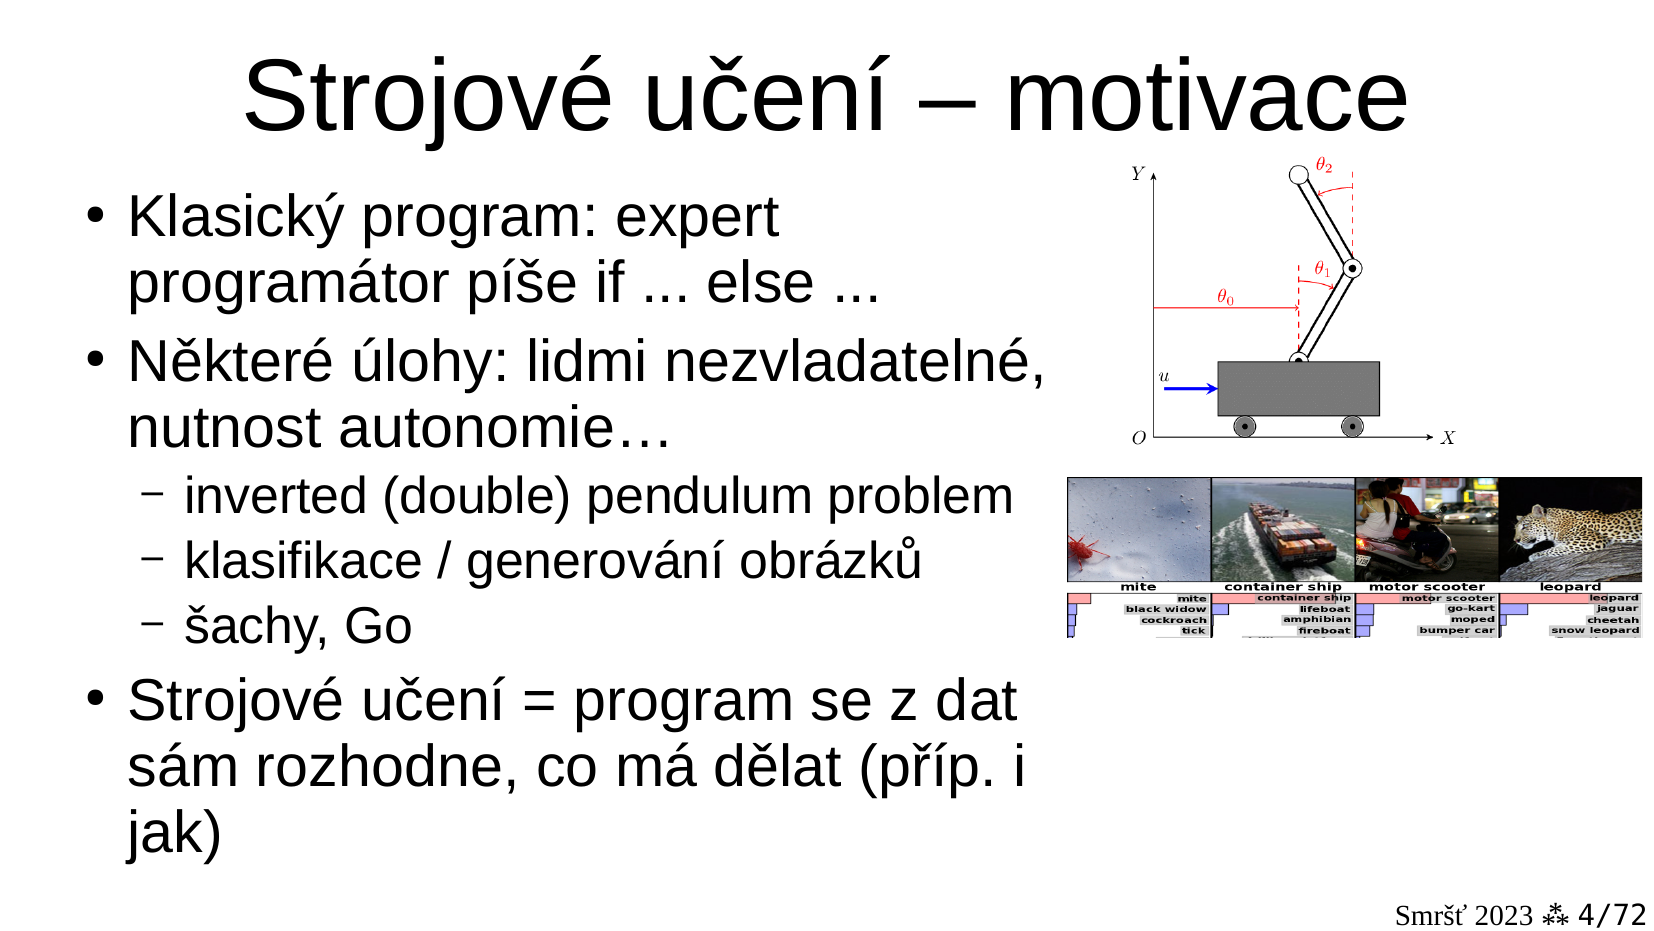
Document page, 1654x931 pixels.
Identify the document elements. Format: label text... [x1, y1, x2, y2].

list Klasický program: expert programátor píše if ... else ... Některé úlohy: lidmi nezvladatelné, nutnost autonomie… inverted (double) pendulum problem klasifikace / generování obrázků šachy, Go Strojové učení = program se z dat sám rozhodne, co má dělat (příp. i jak) [70, 182, 1051, 901]
picture [1125, 153, 1463, 451]
picture [1067, 477, 1643, 638]
title Strojové učení – motivace [82, 38, 1571, 153]
